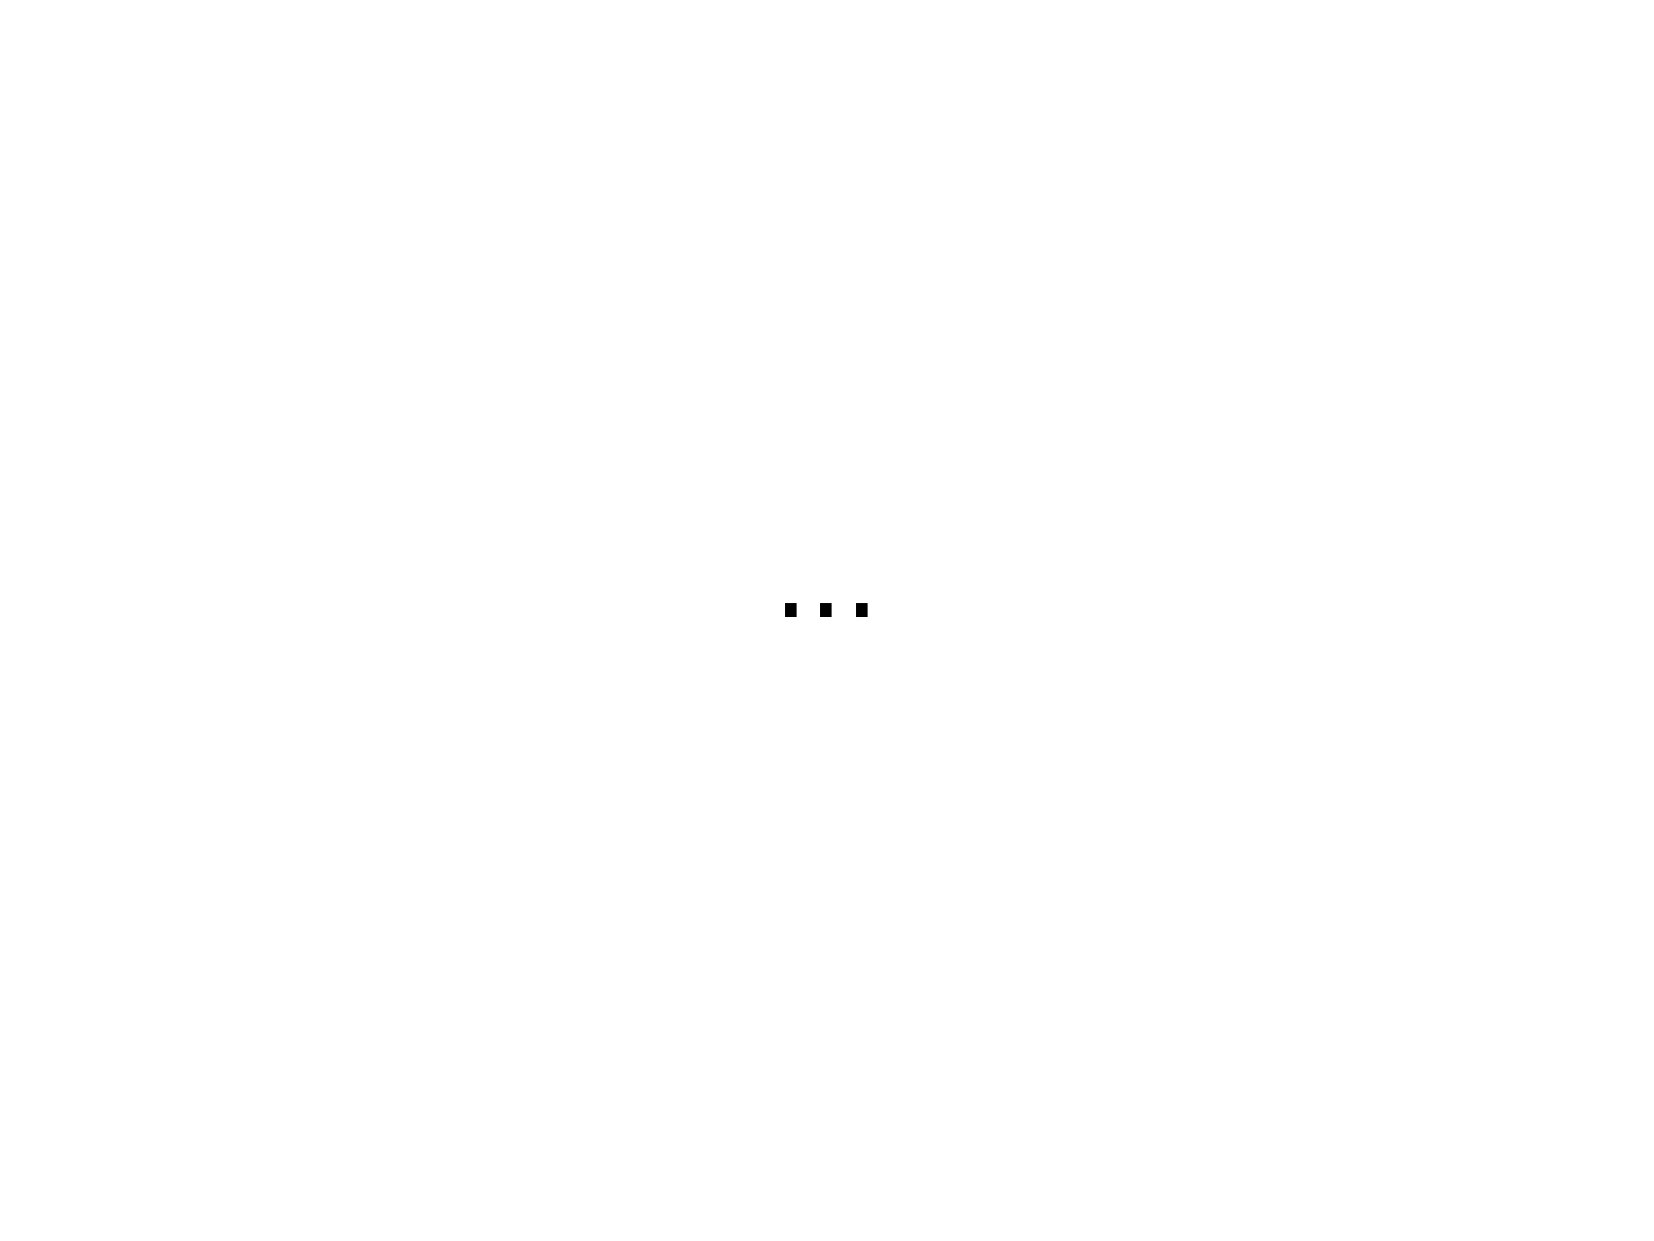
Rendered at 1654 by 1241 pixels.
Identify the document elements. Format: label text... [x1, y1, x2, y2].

subtitle ... [82, 49, 1571, 1109]
